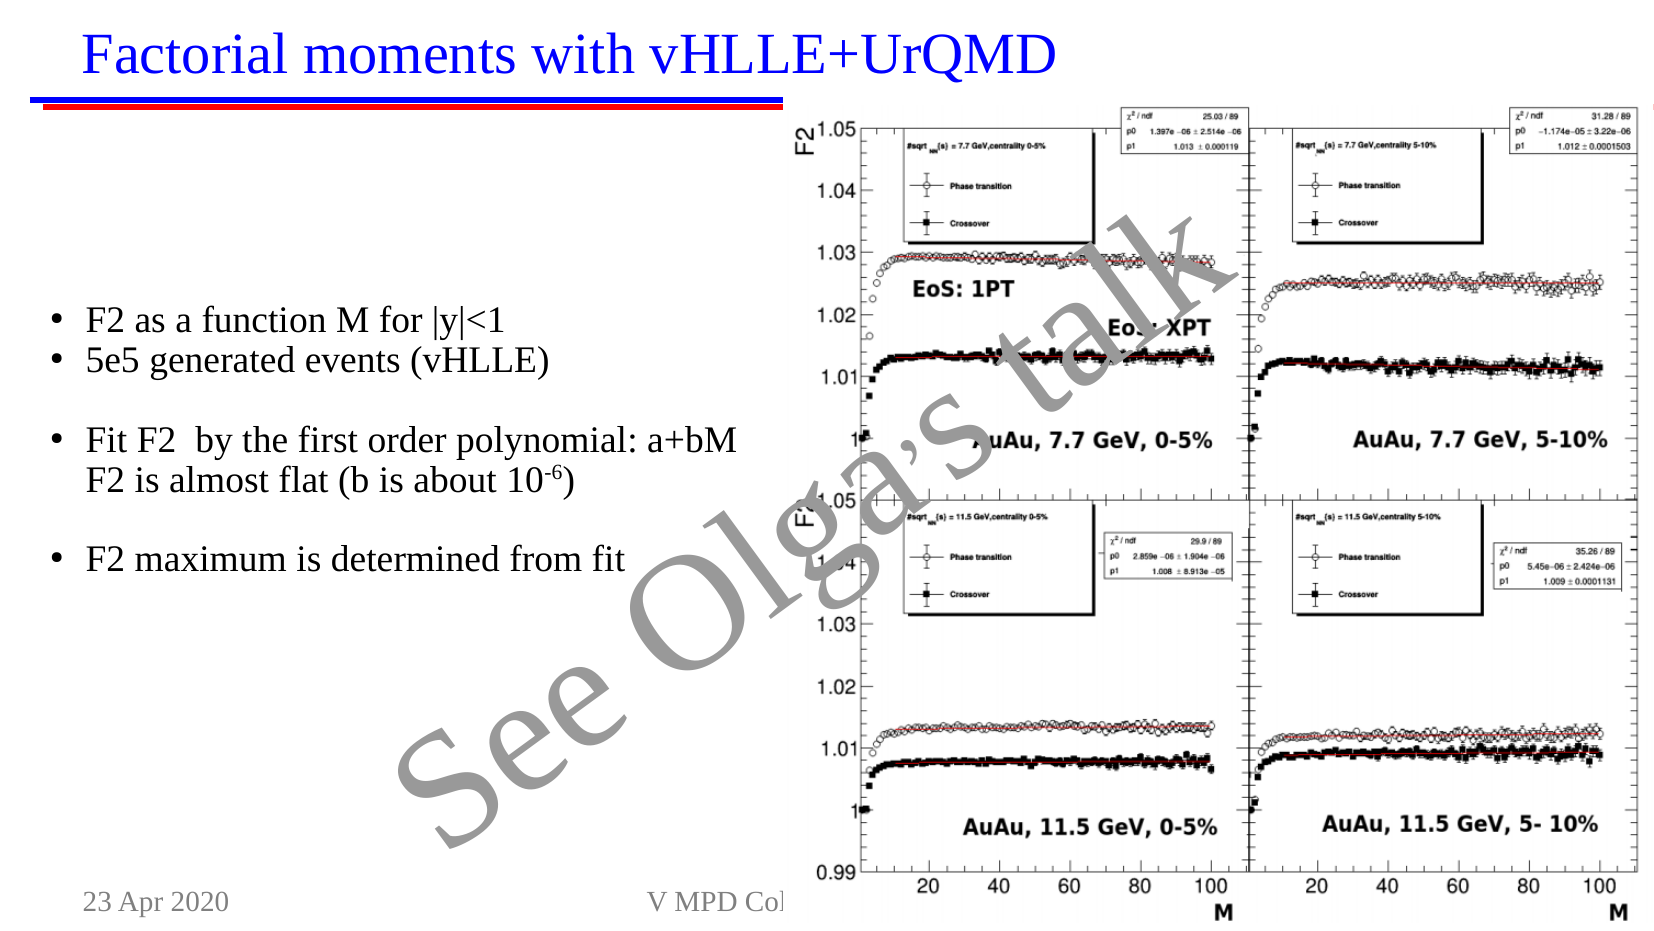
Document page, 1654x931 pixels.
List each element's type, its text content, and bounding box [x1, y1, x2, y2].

text_box F2 as a function M for |y|<1 5e5 generated events (vHLLE) Fit F2 by the first order polynomial: a+bM F2 is almost flat (b is about 10-6) F2 maximum is determined from fit [35, 251, 840, 627]
title Factorial moments with vHLLE+UrQMD [81, 7, 1570, 91]
text_box See Olga,s talk [339, 123, 1301, 904]
picture [783, 96, 1654, 923]
